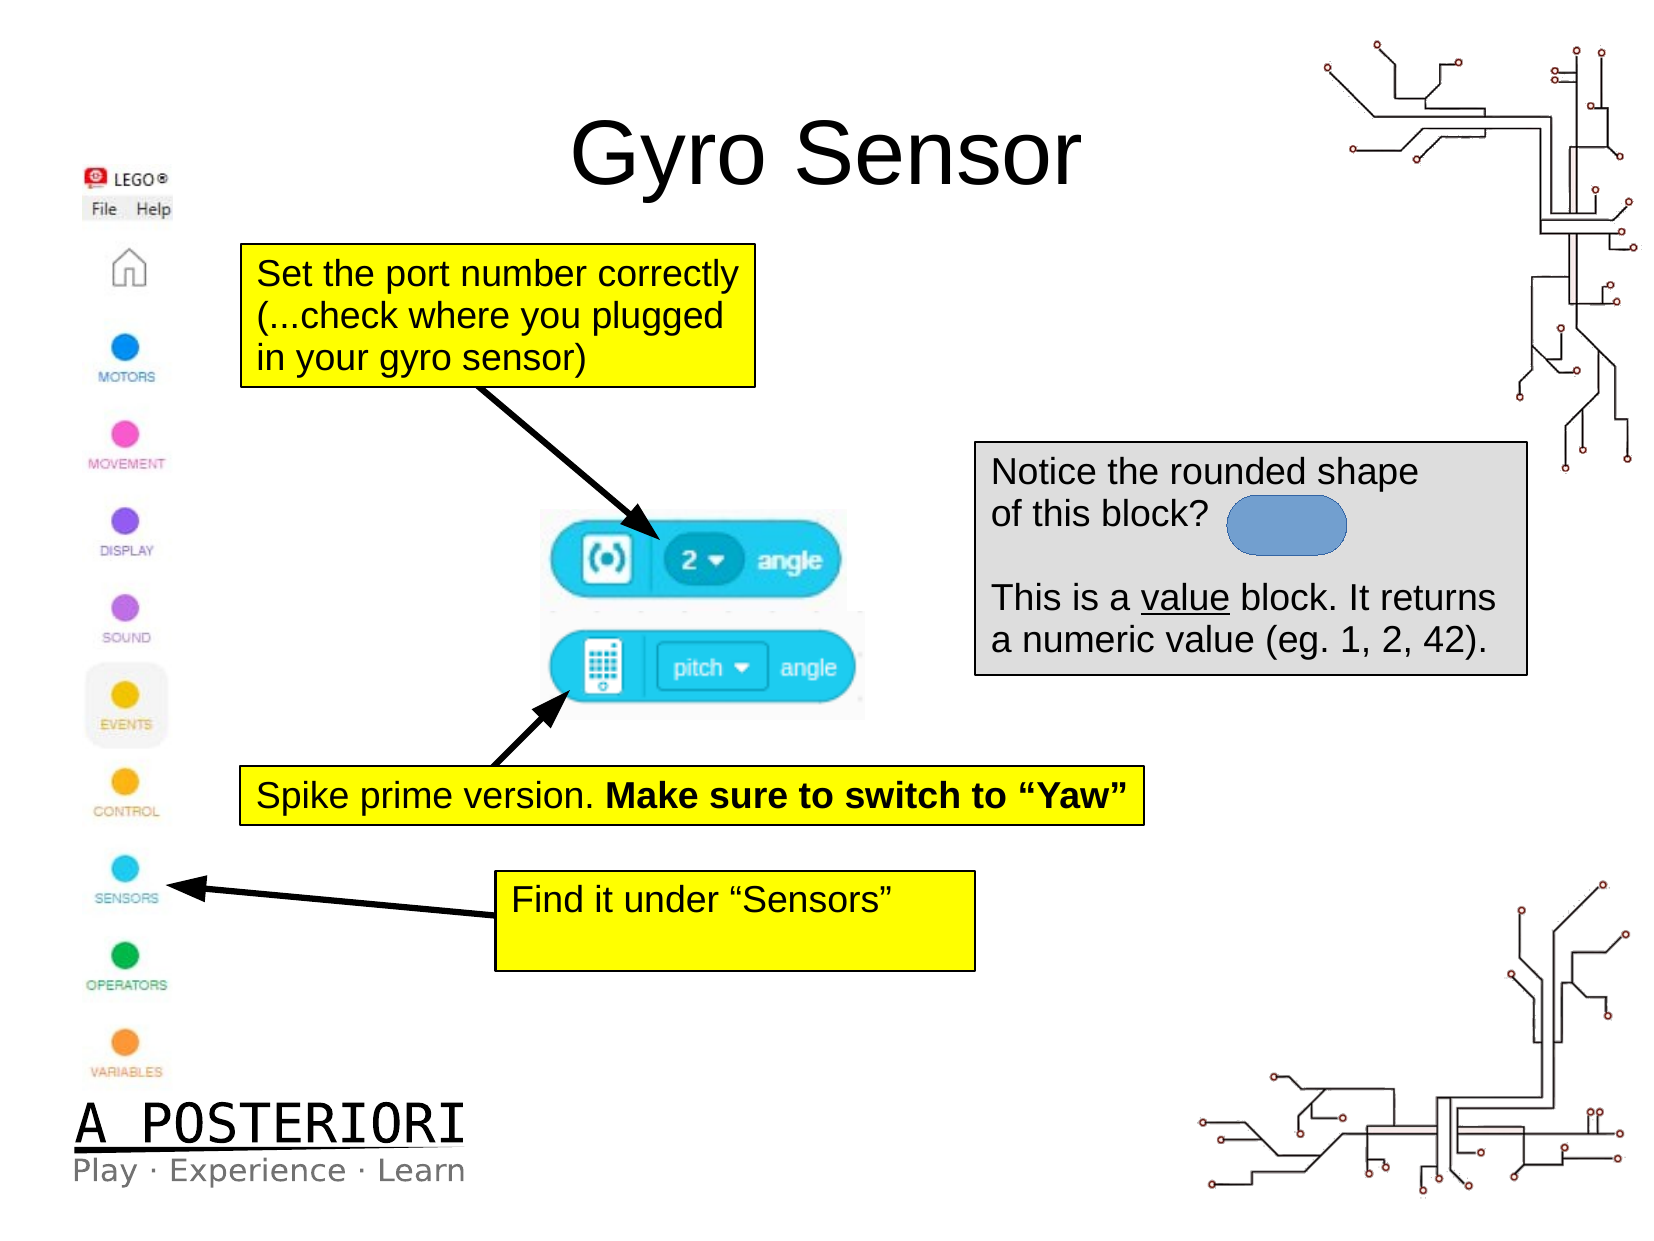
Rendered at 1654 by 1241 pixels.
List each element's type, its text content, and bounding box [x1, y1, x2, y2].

picture [82, 164, 173, 1096]
picture [1305, 35, 1643, 495]
picture [1177, 863, 1635, 1200]
text_box Set the port number correctly (...check where you plugged in your gyro sensor) [240, 244, 756, 387]
text_box Find it under “Sensors” [495, 870, 975, 972]
text_box Spike prime version. Make sure to switch to “Yaw” [240, 766, 1145, 826]
title Gyro Sensor [82, 49, 1571, 257]
text_box [1226, 495, 1347, 556]
picture [540, 509, 865, 721]
text_box Notice the rounded shape of this block? This is a value block. It returns a numeric value (eg. 1, 2, 42). [975, 442, 1527, 676]
